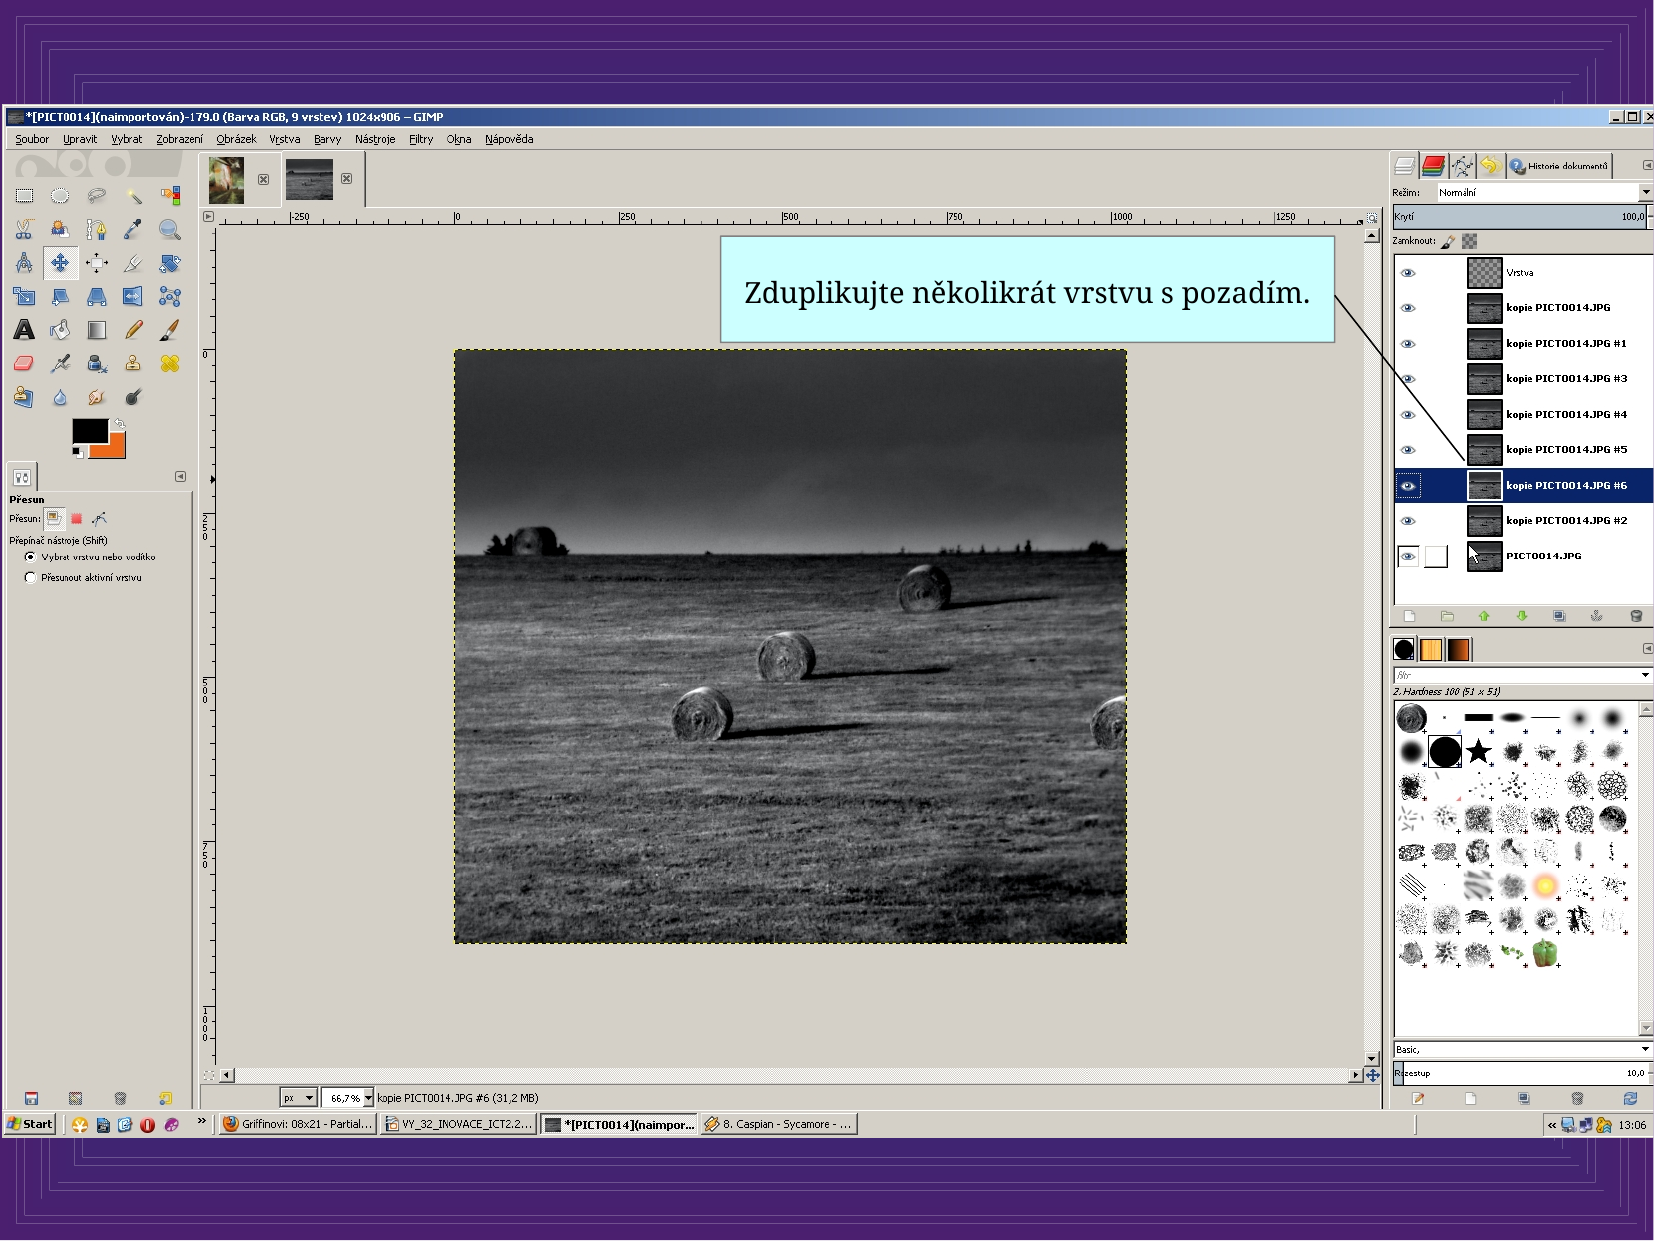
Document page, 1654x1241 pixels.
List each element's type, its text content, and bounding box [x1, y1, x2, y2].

picture [2, 104, 1654, 1138]
text_box Zduplikujte několikrát vrstvu s pozadím. [720, 236, 1335, 343]
